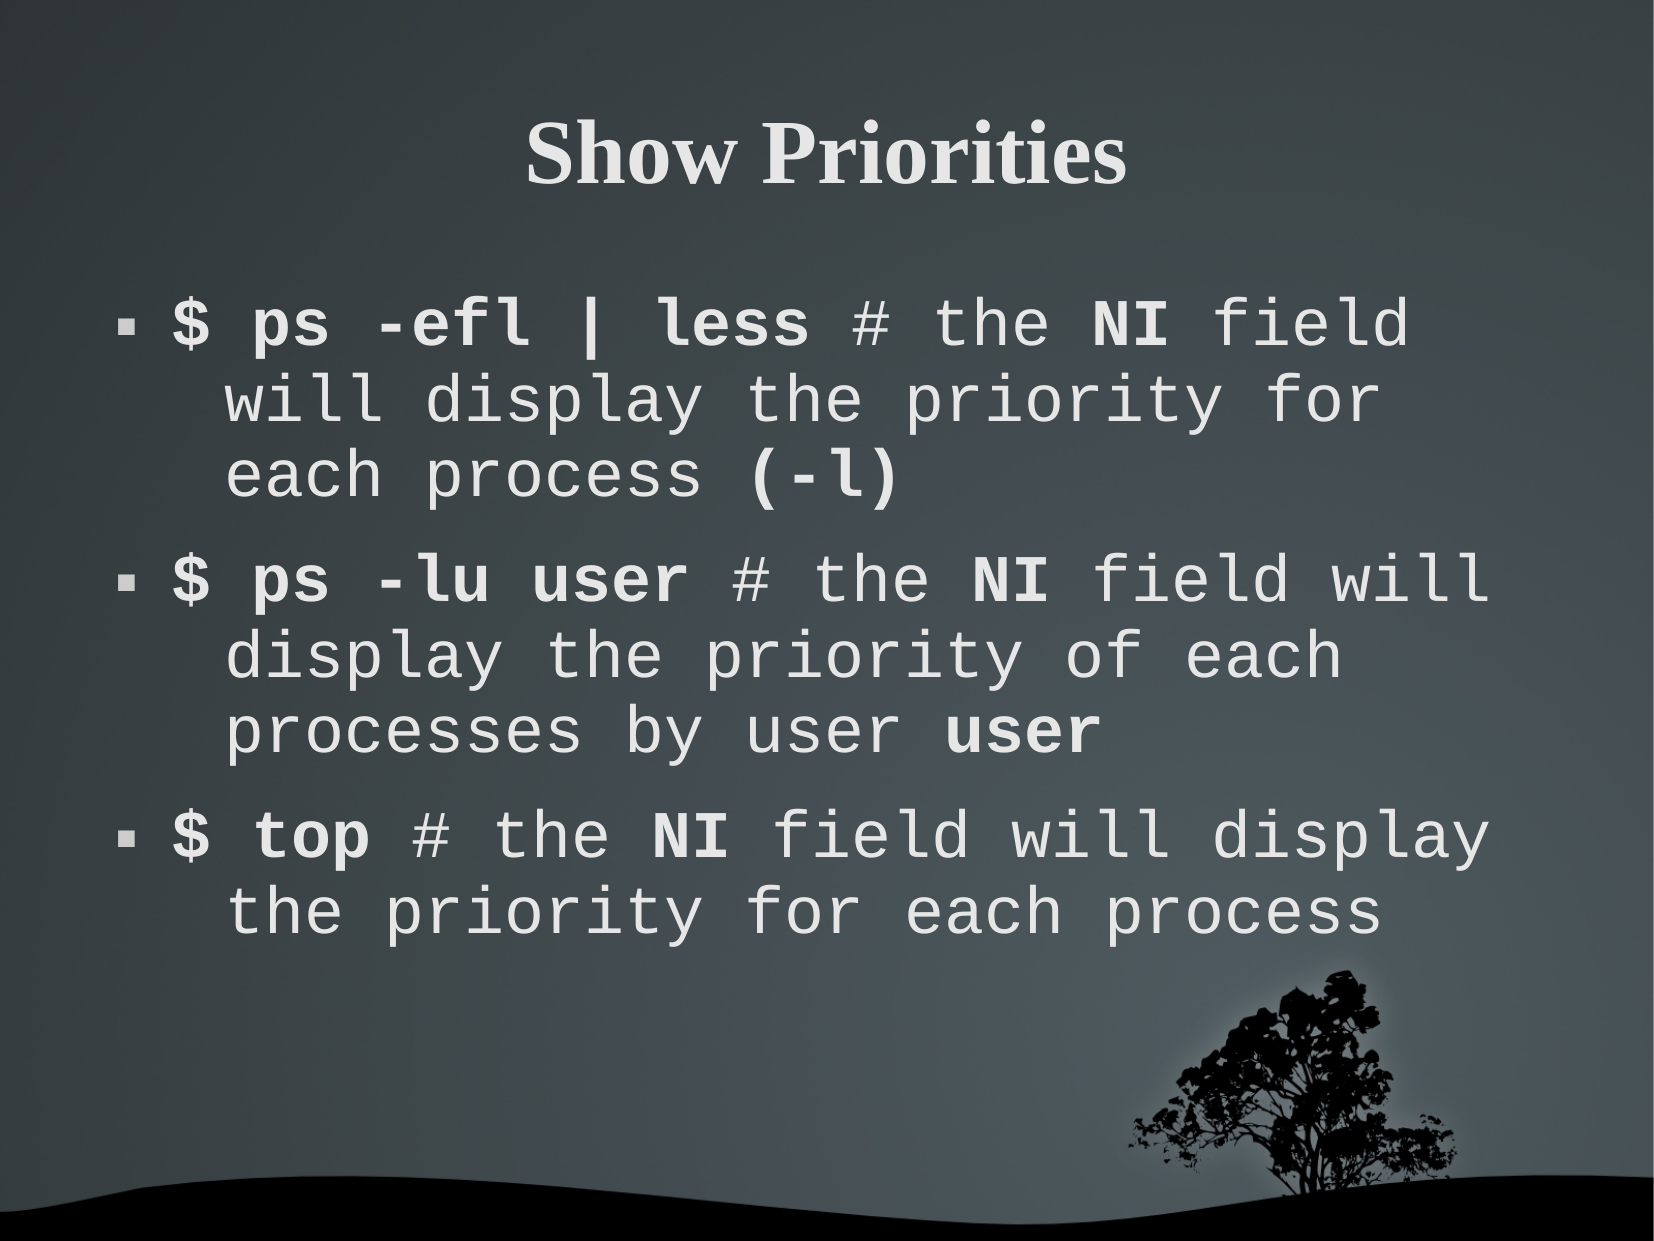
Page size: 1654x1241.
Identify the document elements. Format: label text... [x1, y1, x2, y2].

picture [0, 0, 1654, 1241]
list $ ps -efl | less # the NI field will display the priority for each process (-l) $ ps -lu user # the NI field will display the priority of each processes by user user $ top # the NI field will display the priority for each process [82, 290, 1571, 1109]
title Show Priorities [82, 49, 1571, 257]
